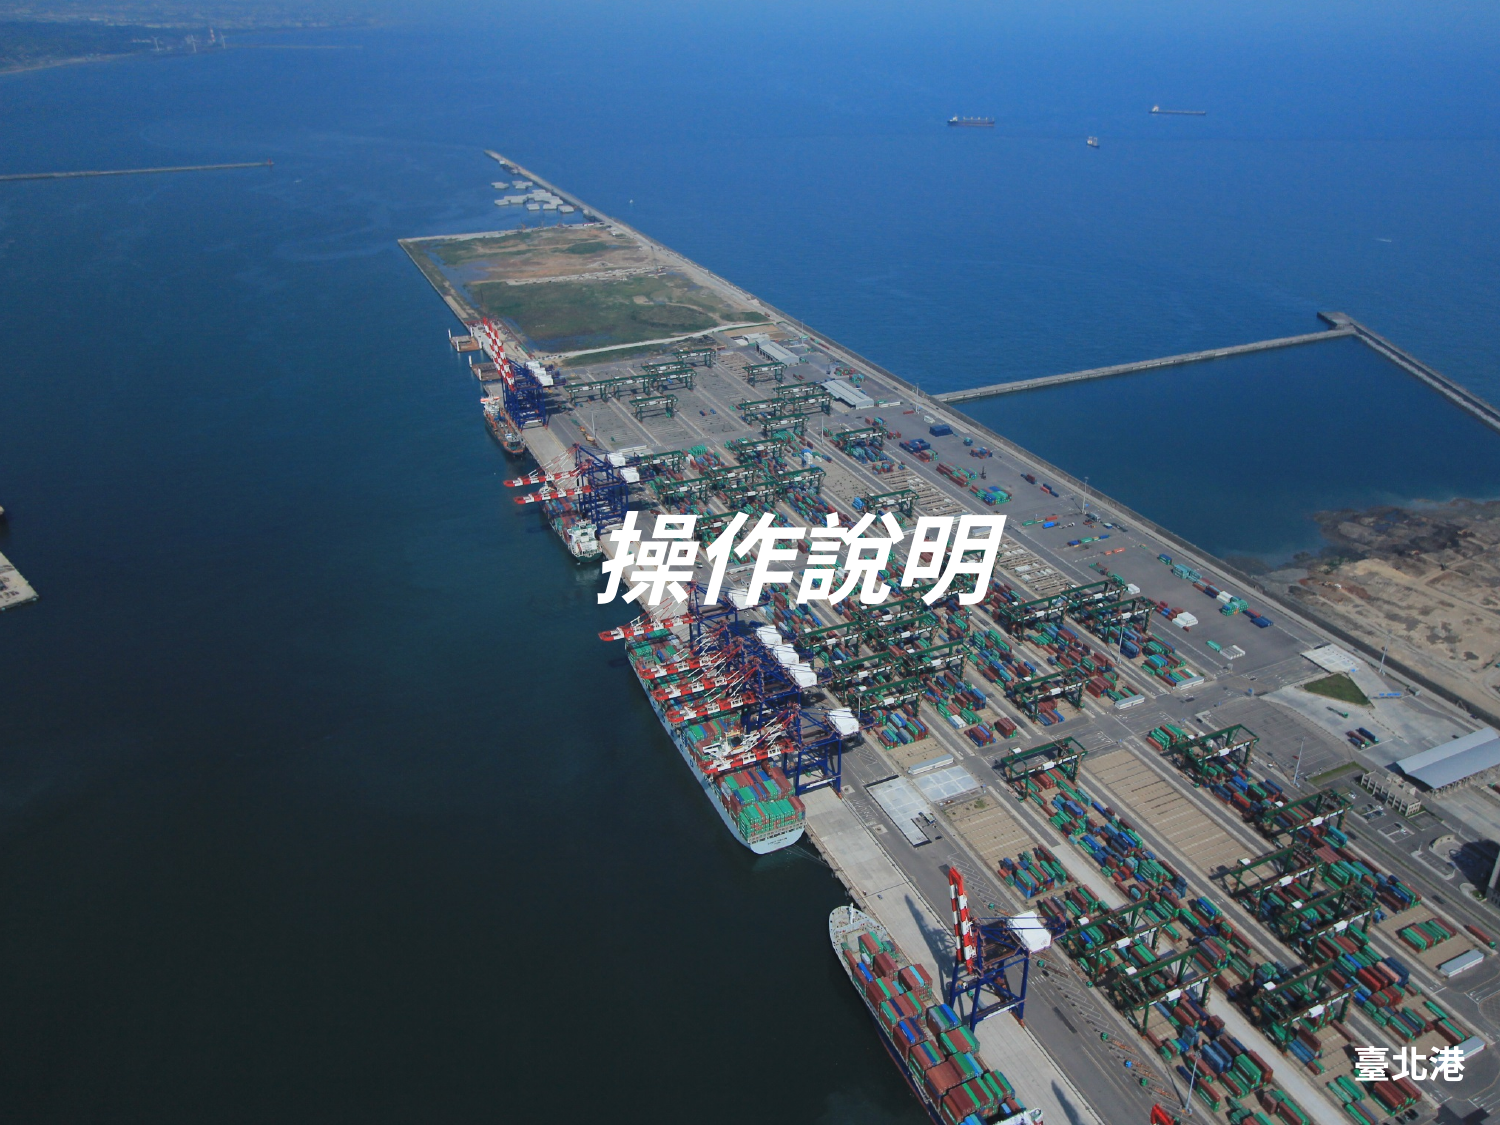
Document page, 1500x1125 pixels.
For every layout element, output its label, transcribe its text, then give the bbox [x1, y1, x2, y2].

text_box 臺北港 [1338, 1033, 1483, 1095]
text_box 操作說明 [576, 444, 1500, 668]
picture [0, 0, 1500, 1125]
